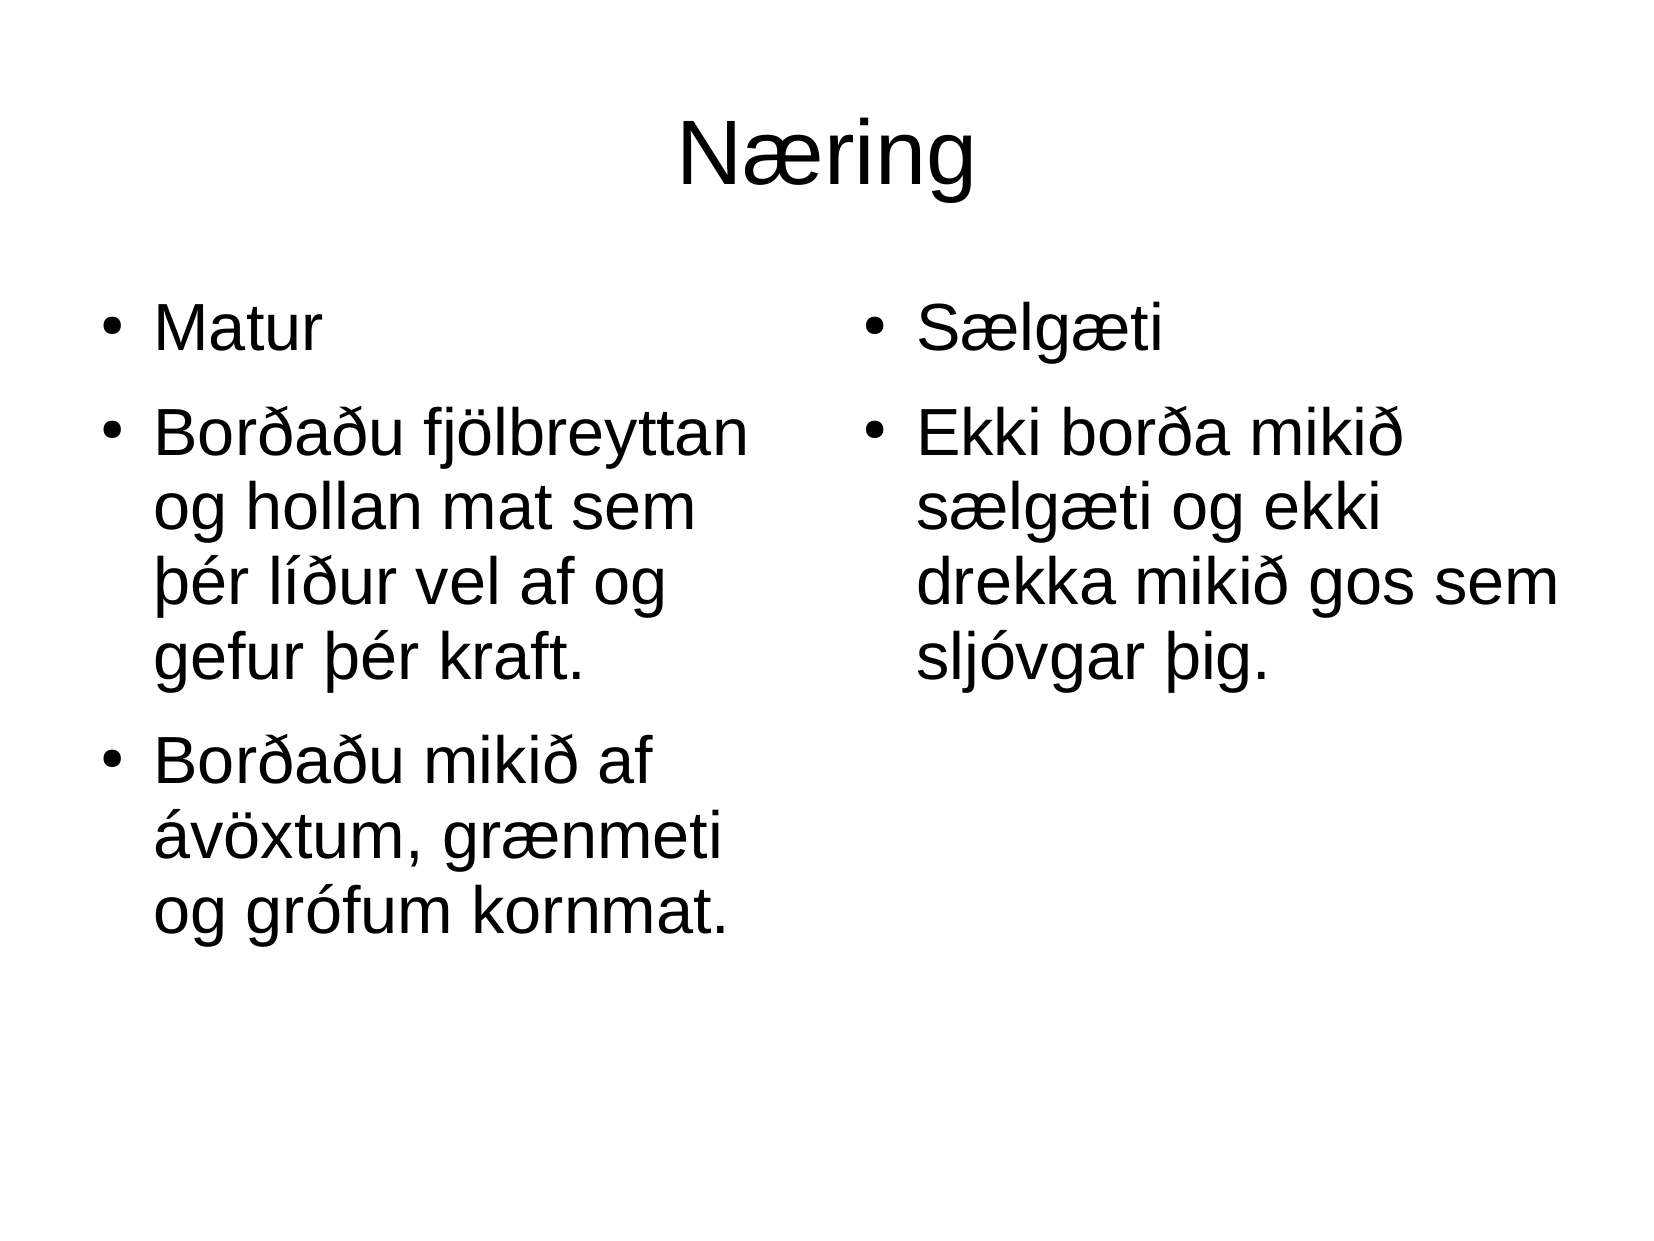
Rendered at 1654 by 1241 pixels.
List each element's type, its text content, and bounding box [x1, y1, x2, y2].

list Matur Borðaðu fjölbreyttan og hollan mat sem þér líður vel af og gefur þér kraft. Borðaðu mikið af ávöxtum, grænmeti og grófum kornmat. [82, 290, 809, 1109]
list Sælgæti Ekki borða mikið sælgæti og ekki drekka mikið gos sem sljóvgar þig. [845, 290, 1572, 1109]
title Næring [82, 49, 1571, 257]
